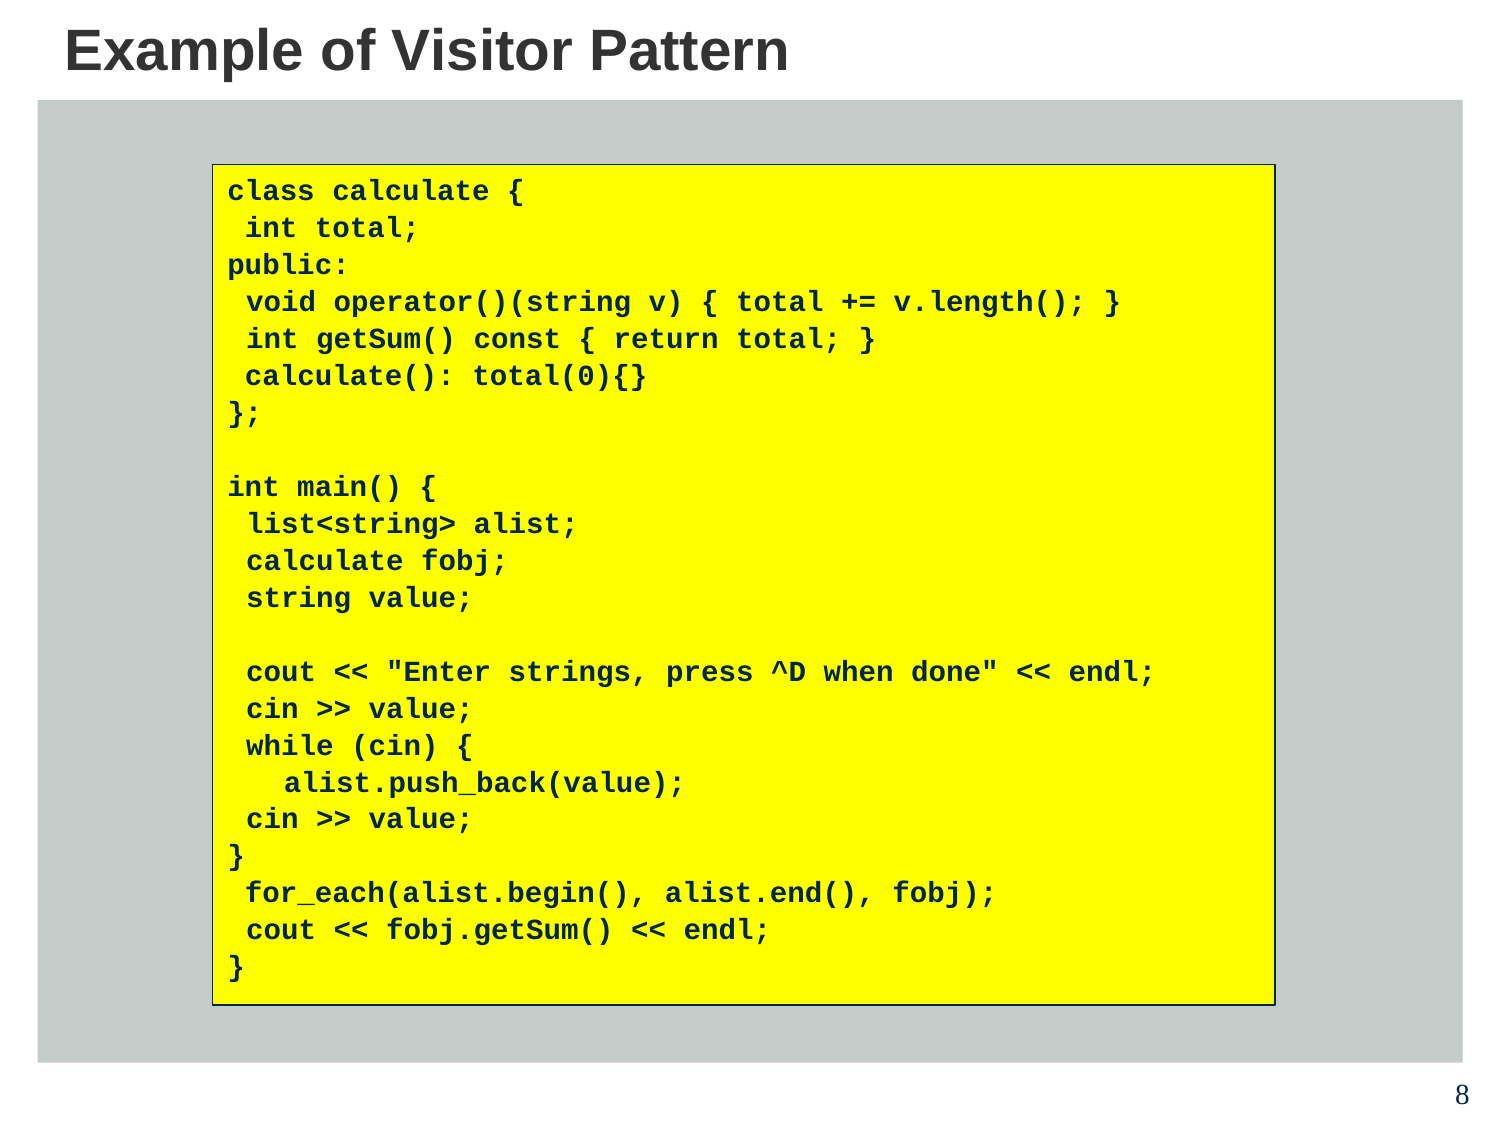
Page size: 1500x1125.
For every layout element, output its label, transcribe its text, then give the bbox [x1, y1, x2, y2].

text_box [212, 1001, 1276, 1006]
list [37, 99, 1463, 1063]
title Example of Visitor Pattern [50, 0, 1450, 91]
text_box class calculate { int total; public: void operator()(string v) { total += v.length(); } int getSum() const { return total; } calculate(): total(0){} }; int main() { list<string> alist; calculate fobj; string value; cout << "Enter strings, press ^D when done" << endl; cin >> value; while (cin) { alist.push_back(value); cin >> value; } for_each(alist.begin(), alist.end(), fobj); cout << fobj.getSum() << endl; } [212, 164, 1276, 1001]
